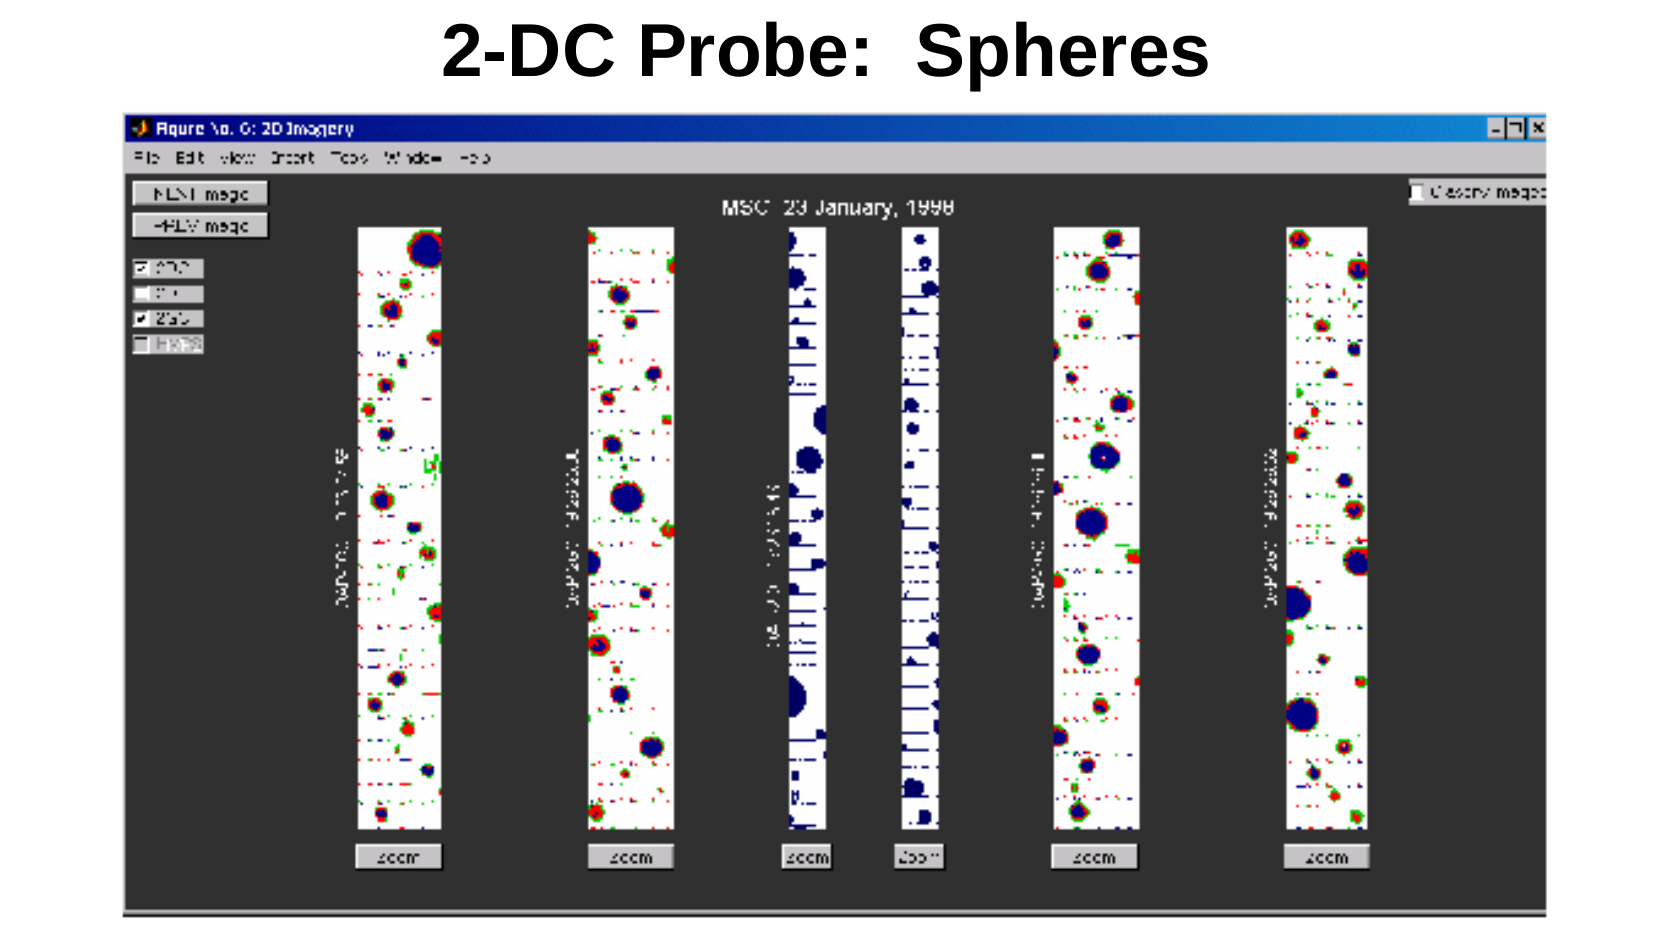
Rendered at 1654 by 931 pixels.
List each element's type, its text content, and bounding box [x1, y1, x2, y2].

picture [120, 111, 1561, 918]
text_box 2-DC Probe: Spheres [0, 0, 1654, 101]
